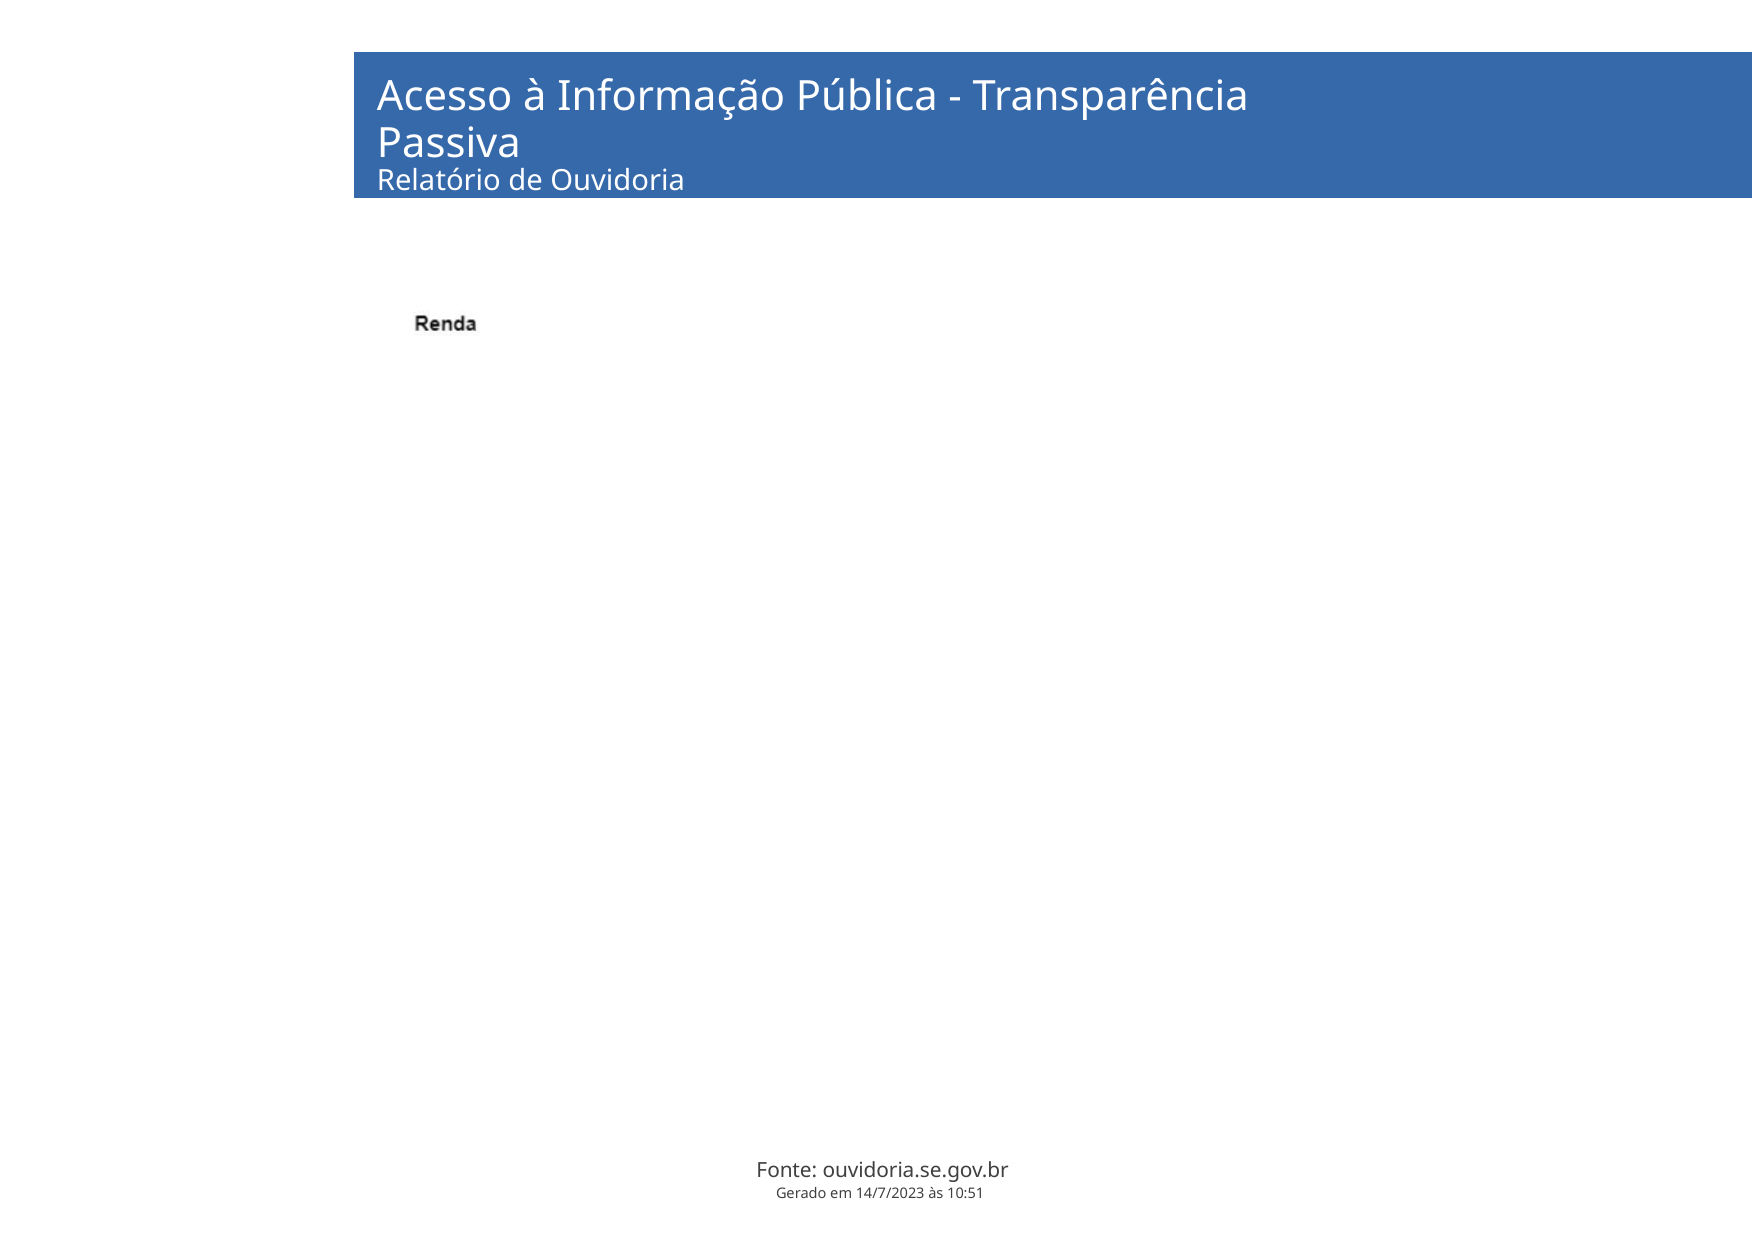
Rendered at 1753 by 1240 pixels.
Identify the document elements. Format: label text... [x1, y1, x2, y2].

text_box Acesso à Informação Pública - Transparência Passiva Relatório de Ouvidoria EMSETUR - Janeiro a Janeiro de 2023 [376, 72, 1403, 228]
text_box Fonte: ouvidoria.se.gov.br Gerado em 14/7/2023 às 10:51 [756, 1158, 1023, 1202]
text_box [155, 211, 1599, 1028]
text_box [354, 52, 1752, 198]
